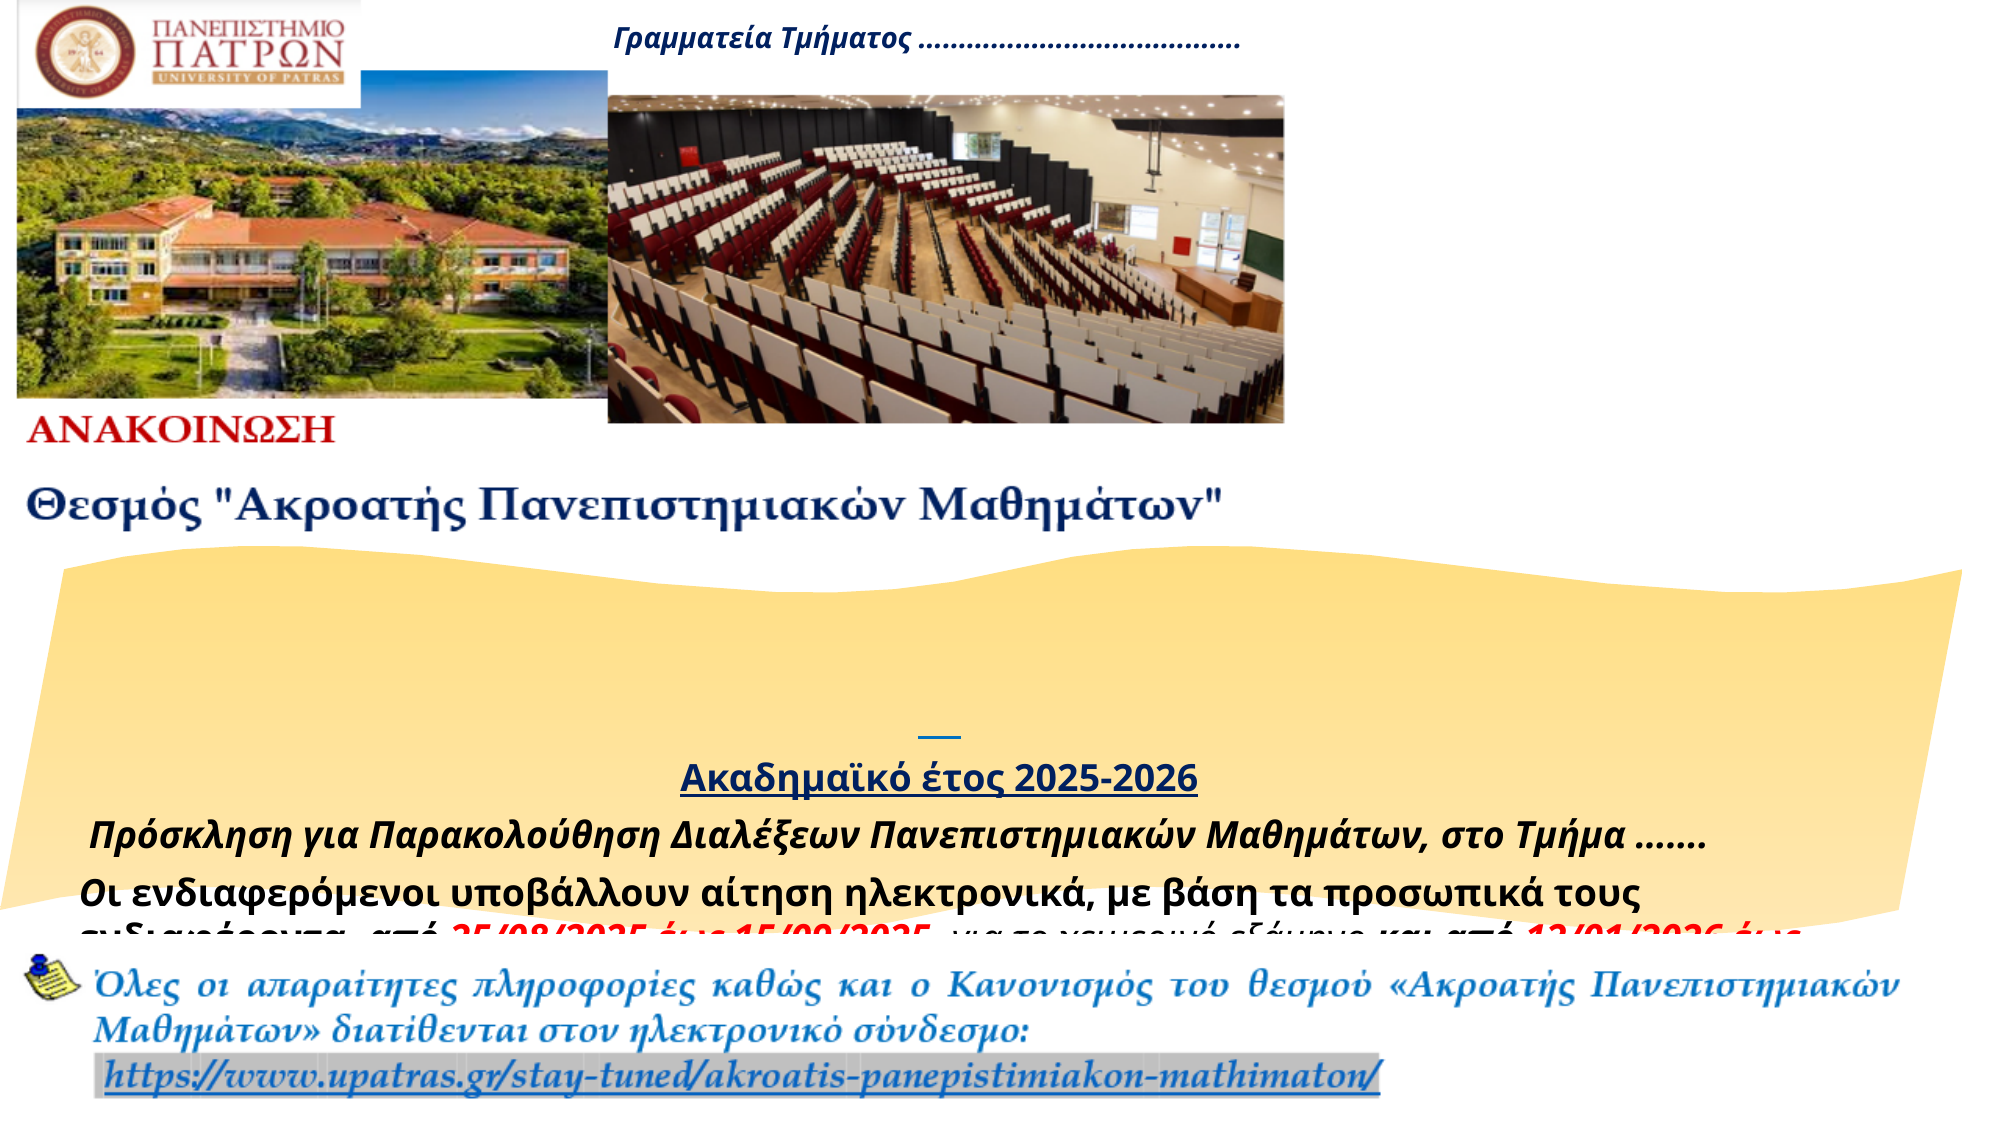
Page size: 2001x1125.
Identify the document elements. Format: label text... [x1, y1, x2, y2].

text_box Aκαδημαϊκό έτος 2025-2026 Πρόσκληση για Παρακολούθηση Διαλέξεων Πανεπιστημιακών Μαθημάτων, στο Τμήμα ……. Οι ενδιαφερόμενοι υποβάλλουν αίτηση ηλεκτρονικά, με βάση τα προσωπικά τους ενδιαφέροντα, από 25/08/2025 έως 15/09/2025, για το χειμερινό εξάμηνο και από 12/01/2026 έως 02/02/2026 για το εαρινό εξάμηνο, στο σύνδεσμο: http://auditor.upatras.gr/ ( ο σύνδεσμος θα ενεργοποιηθεί με την έναρξη του χρονικού διαστήματος υποβολής των αιτήσεων) [0, 545, 1963, 934]
picture [3, 934, 1972, 1116]
text_box Γραμματεία Τμήματος …………………………………. [598, 12, 1976, 63]
picture [0, 0, 1976, 533]
